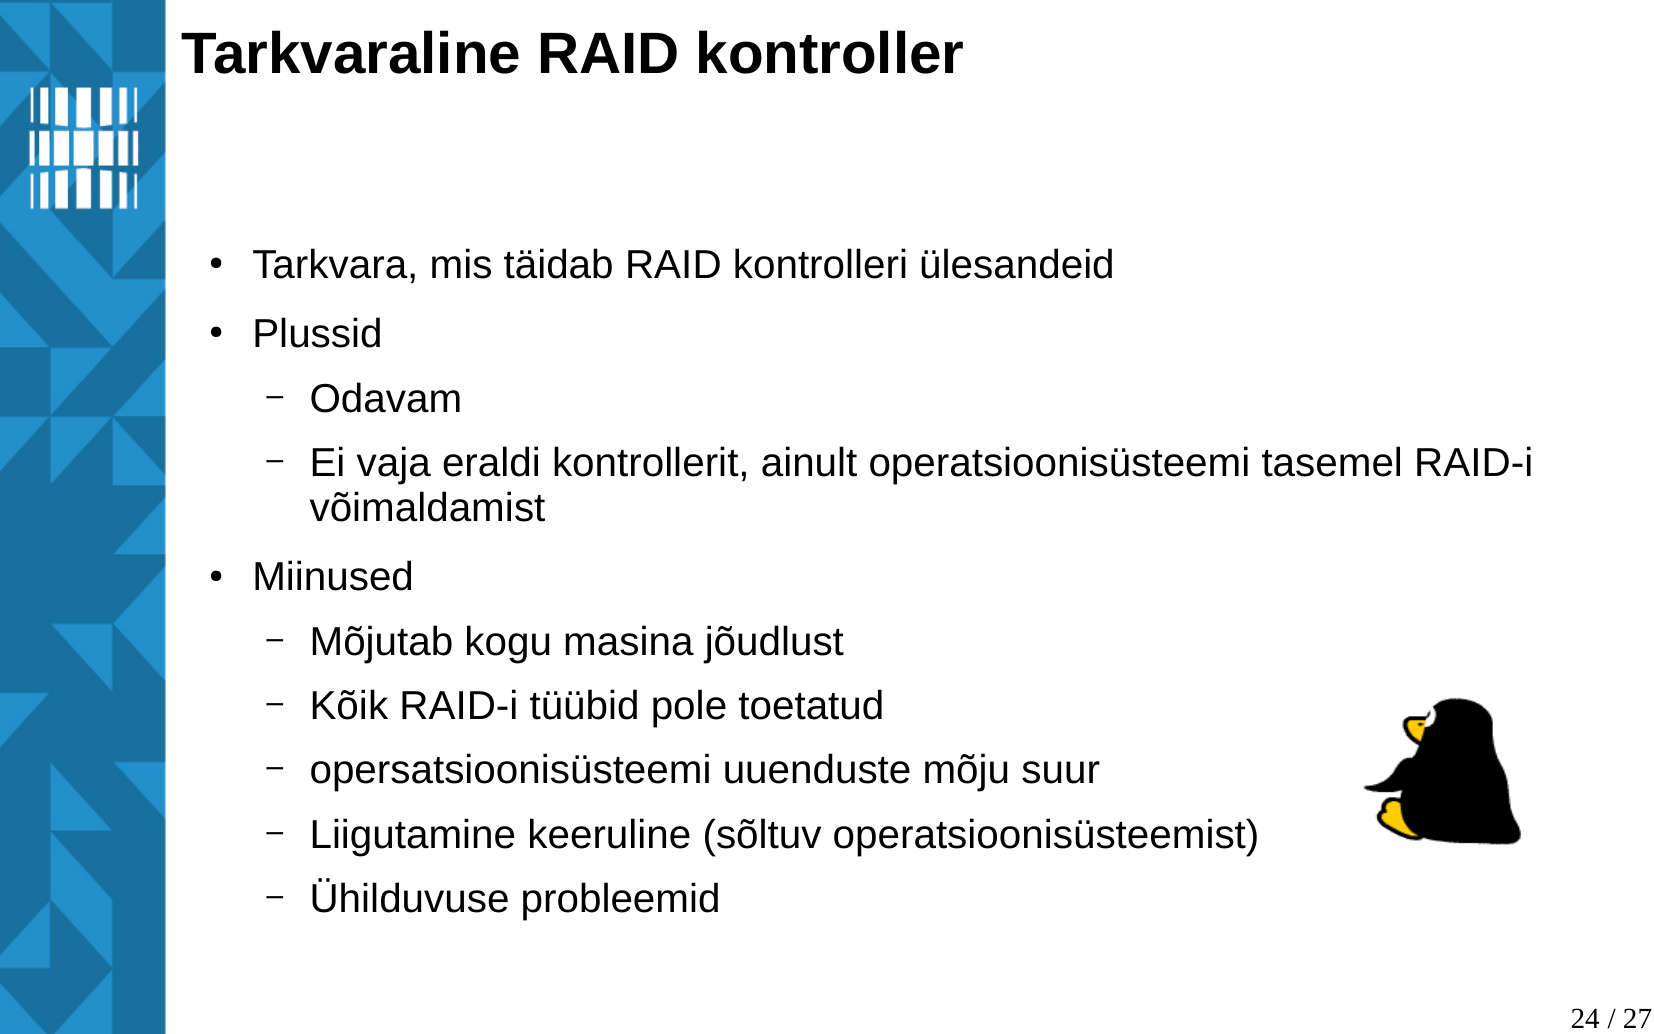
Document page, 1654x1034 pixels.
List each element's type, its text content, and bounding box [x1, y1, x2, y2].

title Tarkvaraline RAID kontroller [181, 11, 1501, 95]
picture [1327, 659, 1564, 868]
list Tarkvara, mis täidab RAID kontrolleri ülesandeid Plussid Odavam Ei vaja eraldi kontrollerit, ainult operatsioonisüsteemi tasemel RAID-i võimaldamist Miinused Mõjutab kogu masina jõudlust Kõik RAID-i tüübid pole toetatud opersatsioonisüsteemi uuenduste mõju suur Liigutamine keeruline (sõltuv operatsioonisüsteemist) Ühilduvuse probleemid [194, 241, 1595, 924]
